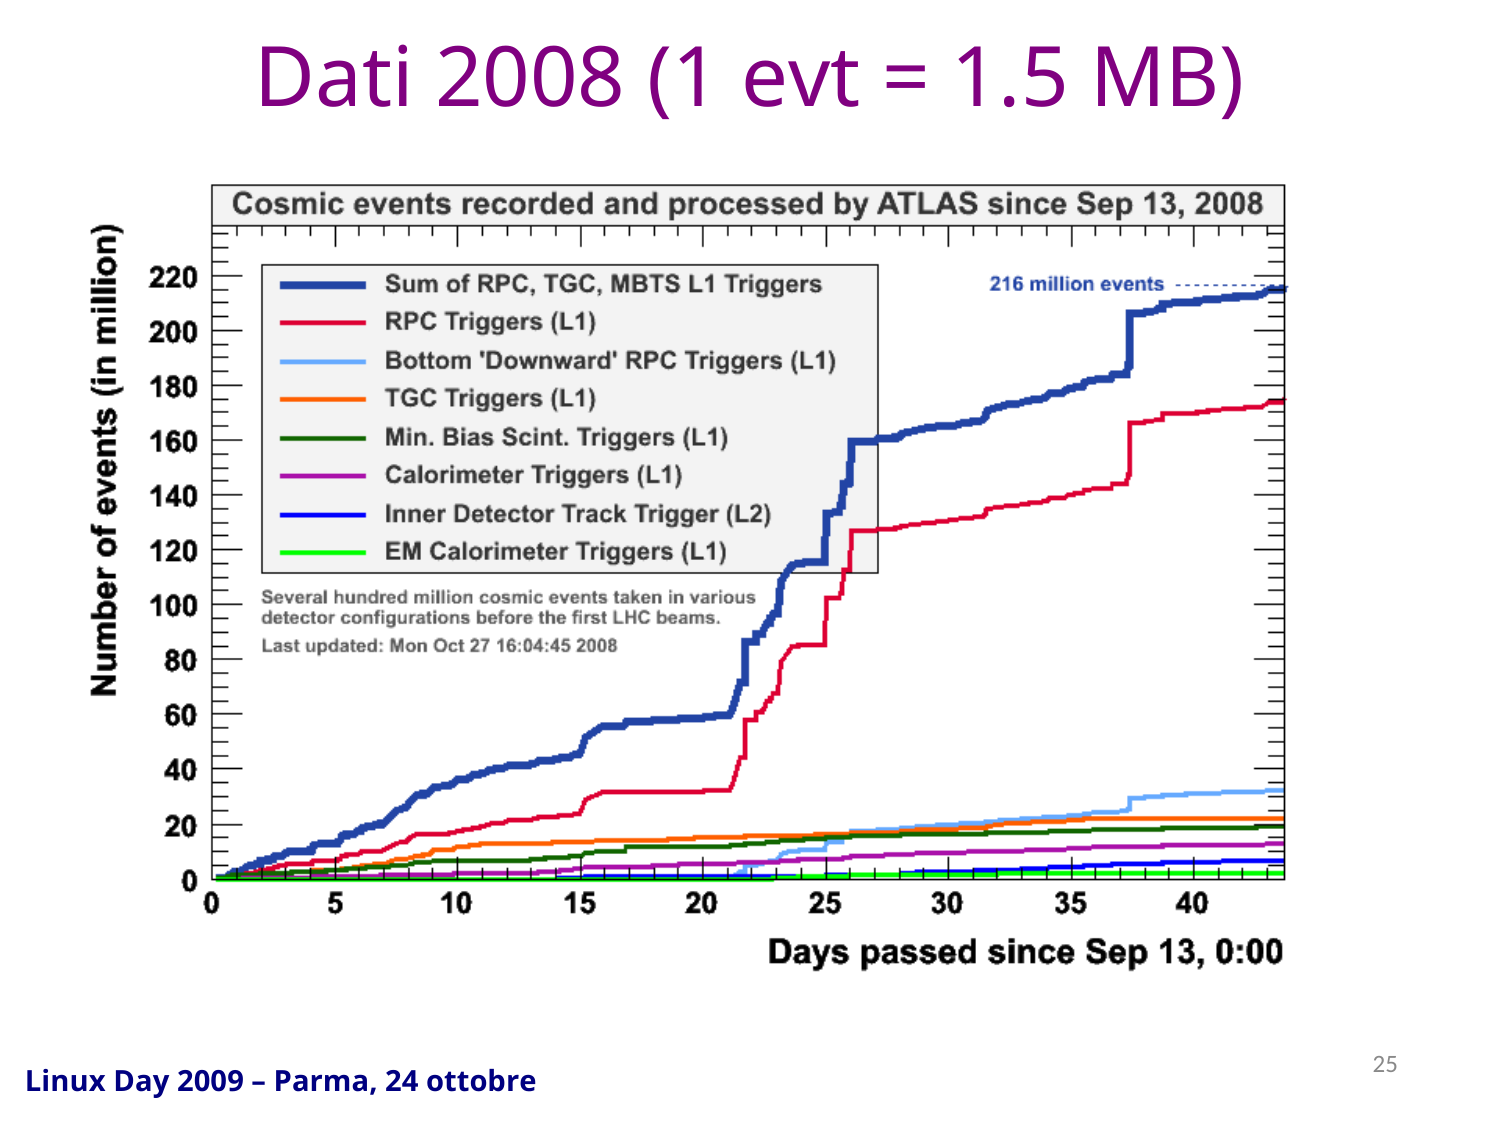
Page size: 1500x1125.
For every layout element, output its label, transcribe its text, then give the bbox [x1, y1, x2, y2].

picture [77, 169, 1309, 976]
text_box Dati 2008 (1 evt = 1.5 MB)‏ [41, 0, 1459, 132]
